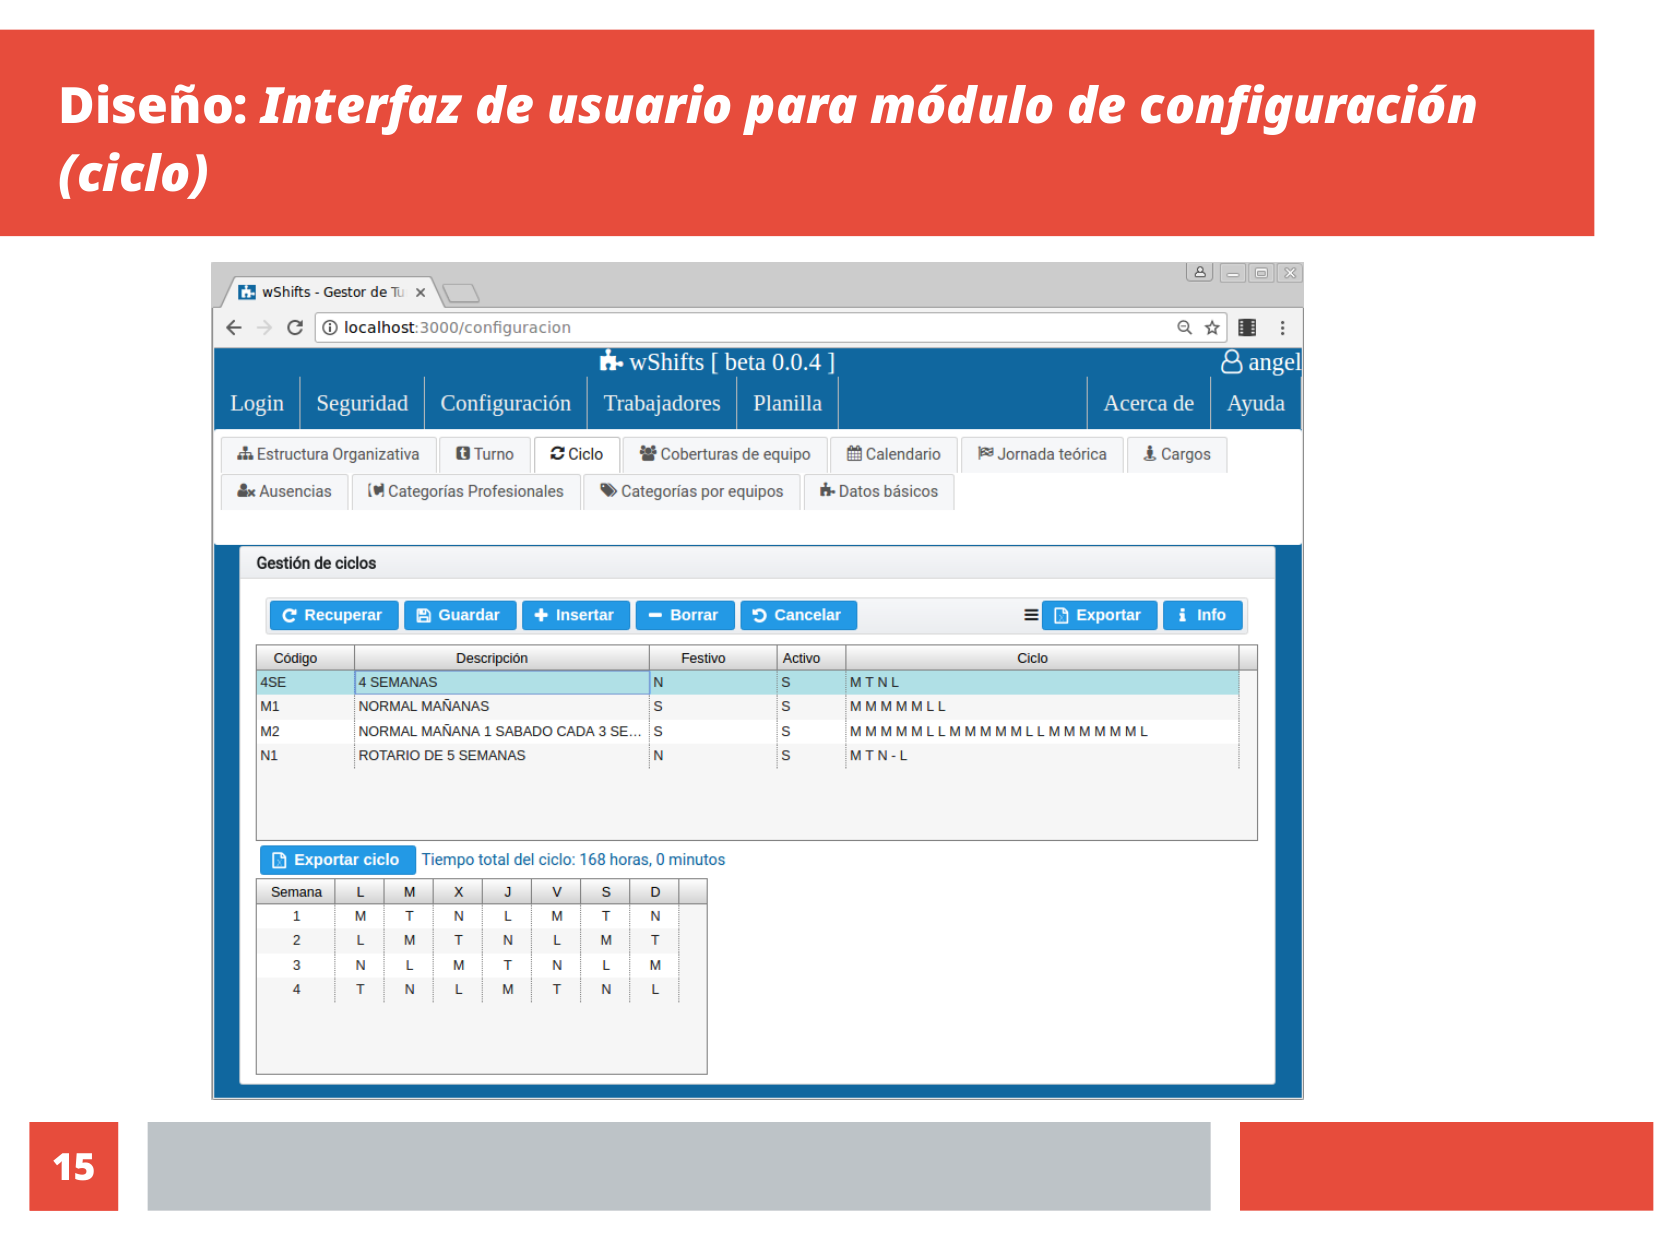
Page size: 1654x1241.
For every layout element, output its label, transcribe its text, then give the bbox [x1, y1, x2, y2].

picture [211, 262, 1304, 1100]
title Diseño: Interfaz de usuario para módulo de configuración (ciclo) [59, 59, 1595, 207]
